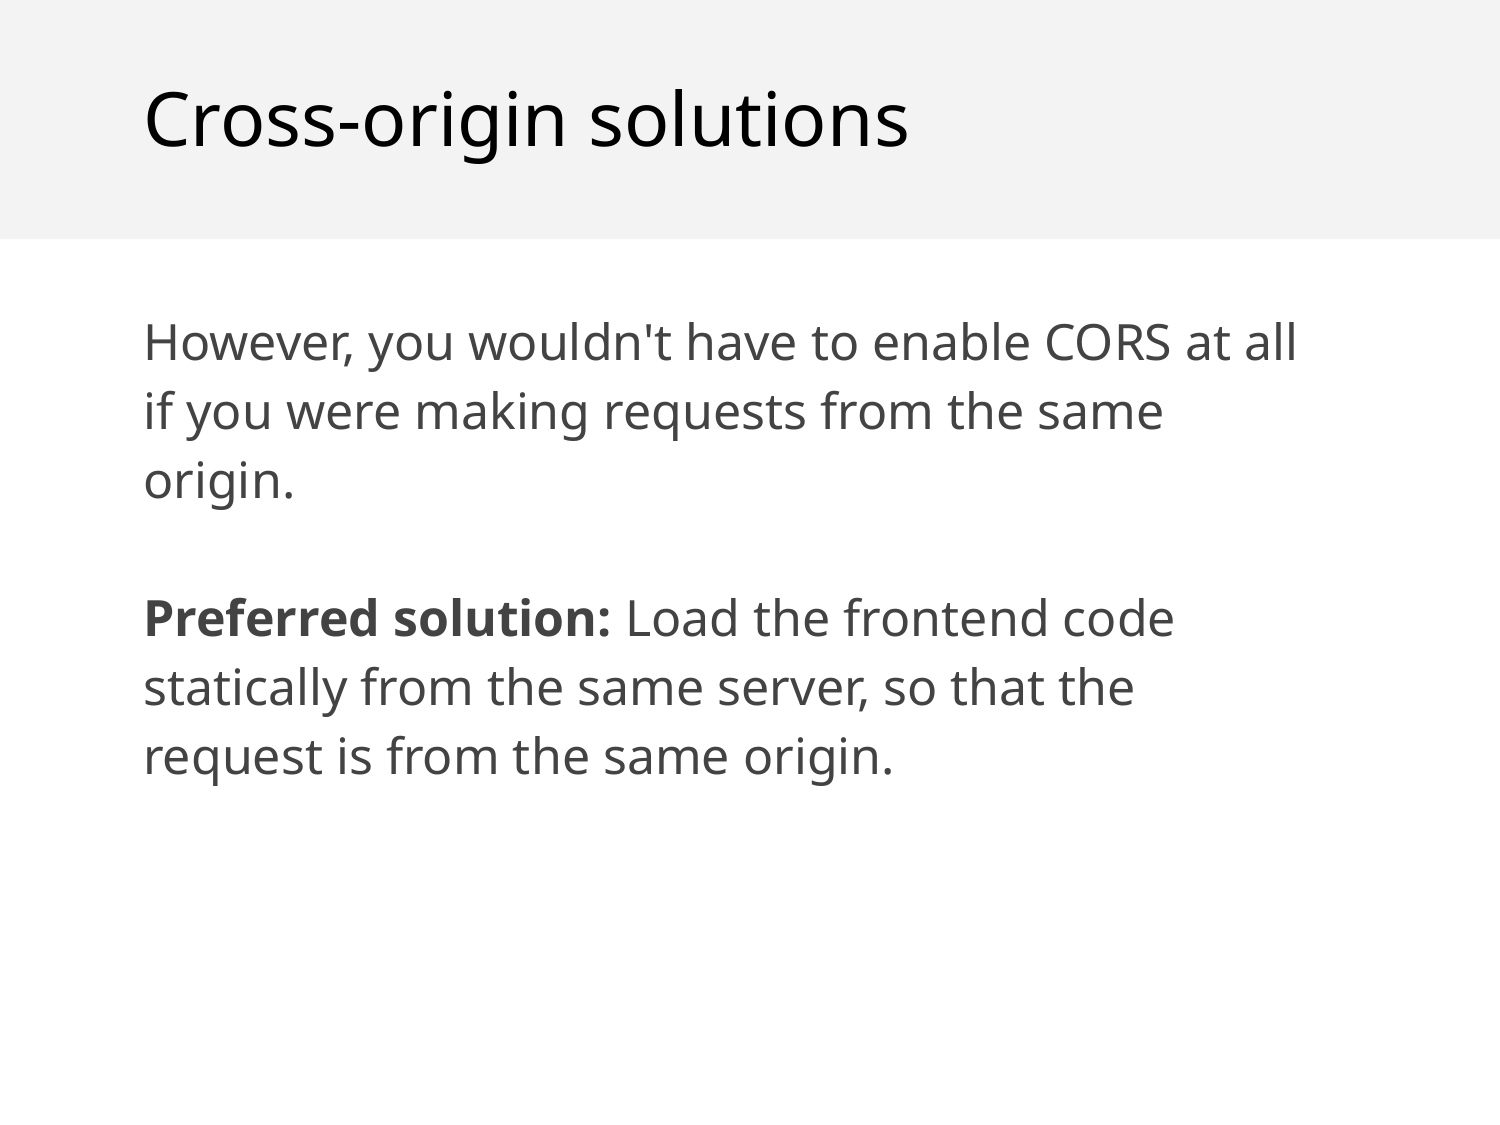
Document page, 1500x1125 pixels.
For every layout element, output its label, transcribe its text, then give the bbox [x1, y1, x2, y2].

title Cross-origin solutions [128, 56, 1372, 183]
list However, you wouldn't have to enable CORS at all if you were making requests from the same origin. Preferred solution: Load the frontend code statically from the same server, so that the request is from the same origin. [128, 286, 1318, 1091]
